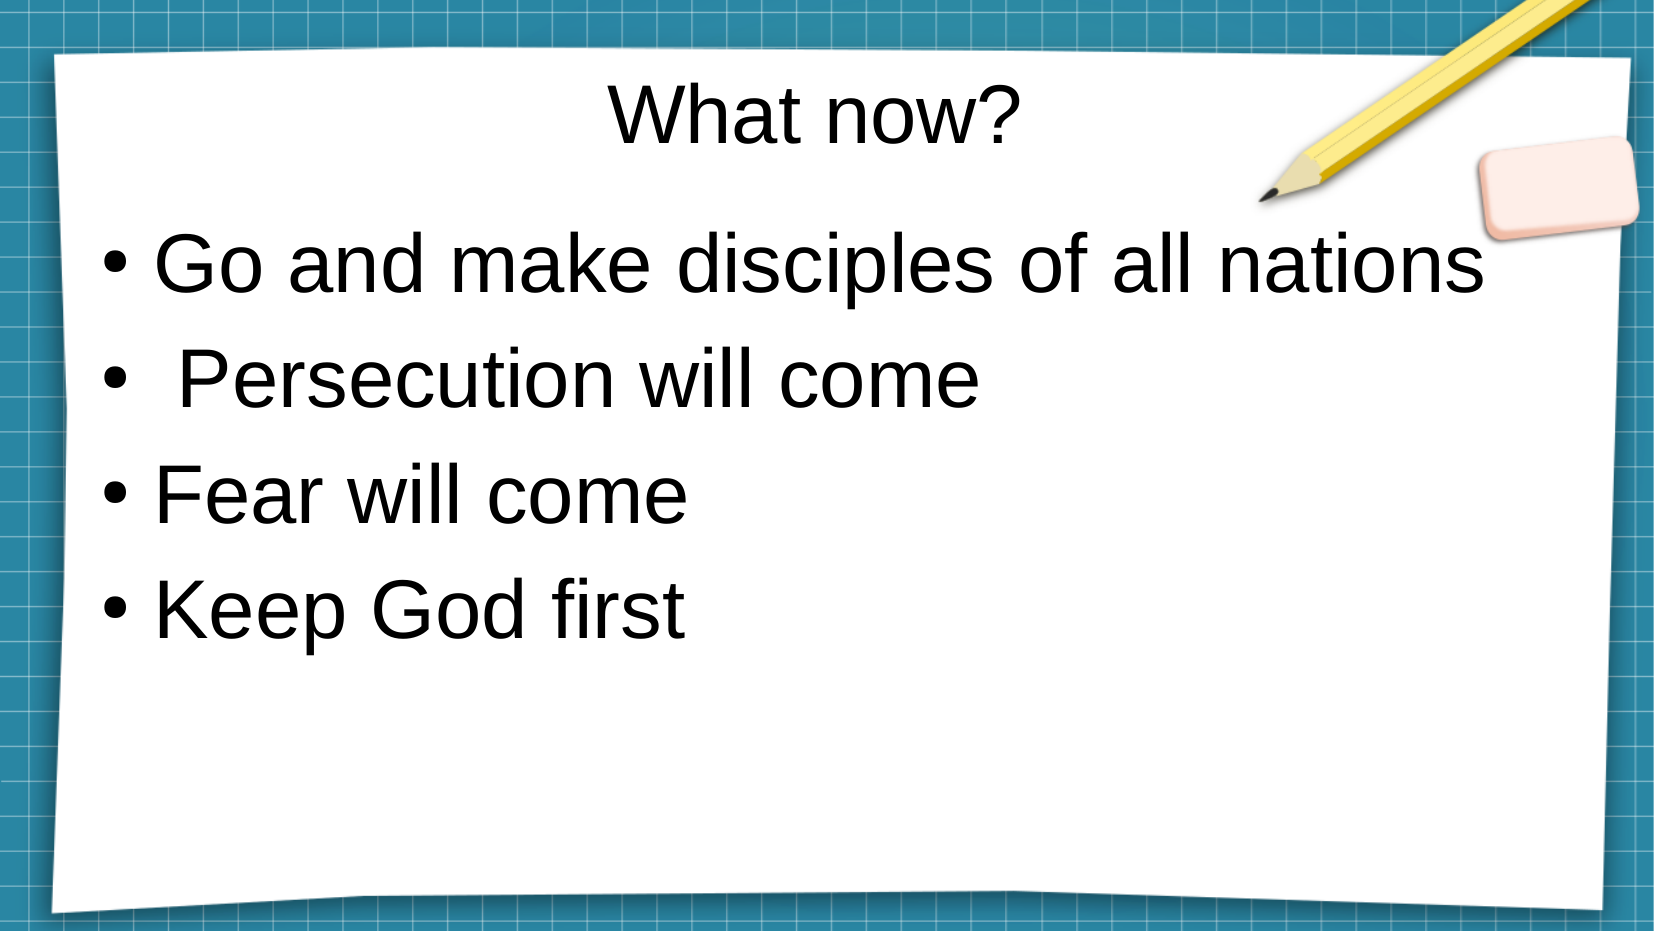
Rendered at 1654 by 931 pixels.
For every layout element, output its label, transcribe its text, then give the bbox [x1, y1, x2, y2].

list Go and make disciples of all nations Persecution will come Fear will come Keep God first [82, 217, 1571, 758]
title What now? [82, 37, 1571, 193]
picture [0, 0, 1654, 931]
